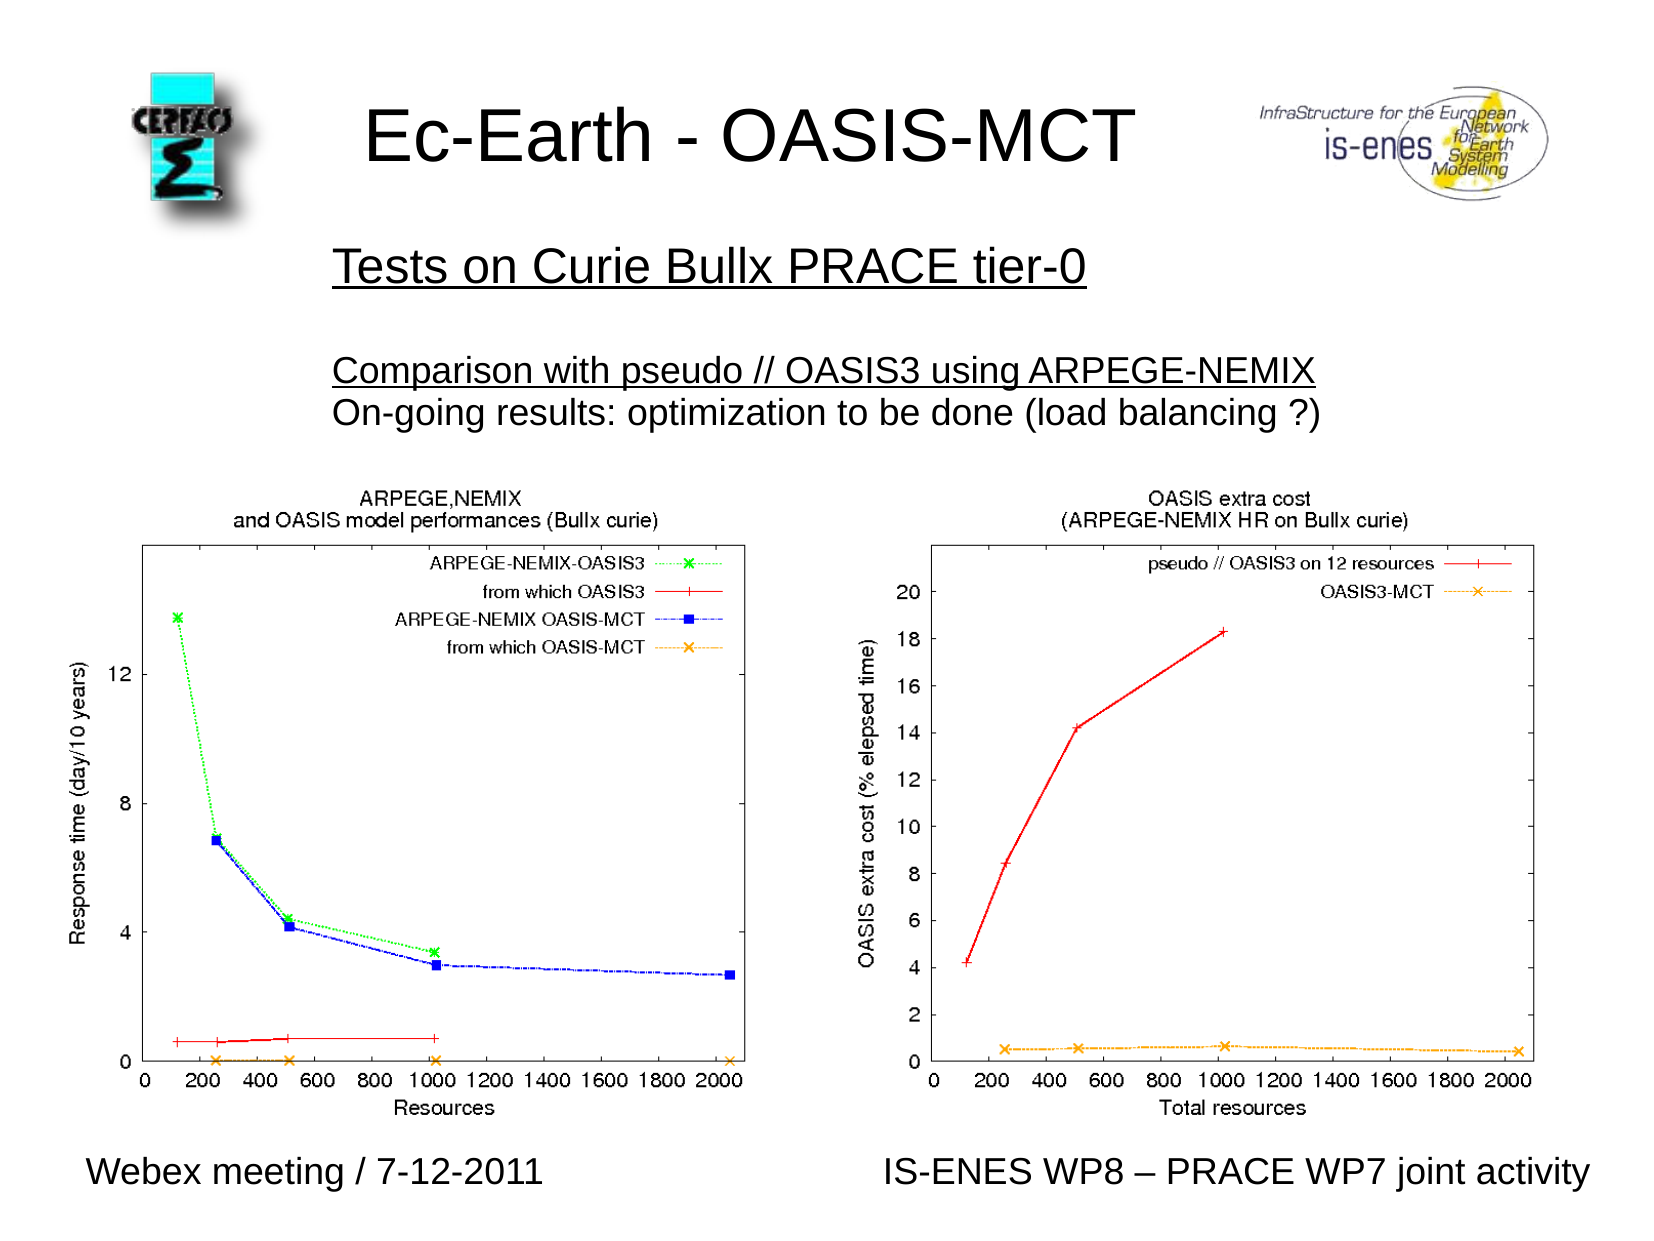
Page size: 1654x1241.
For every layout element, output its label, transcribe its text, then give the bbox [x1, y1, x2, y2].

picture [848, 472, 1565, 1117]
picture [1255, 81, 1549, 204]
text_box Tests on Curie Bullx PRACE tier-0 Comparison with pseudo // OASIS3 using ARPEGE-NEMIX On-going results: optimization to be done (load balancing ?) [317, 230, 1337, 449]
picture [59, 472, 776, 1117]
picture [118, 59, 282, 249]
